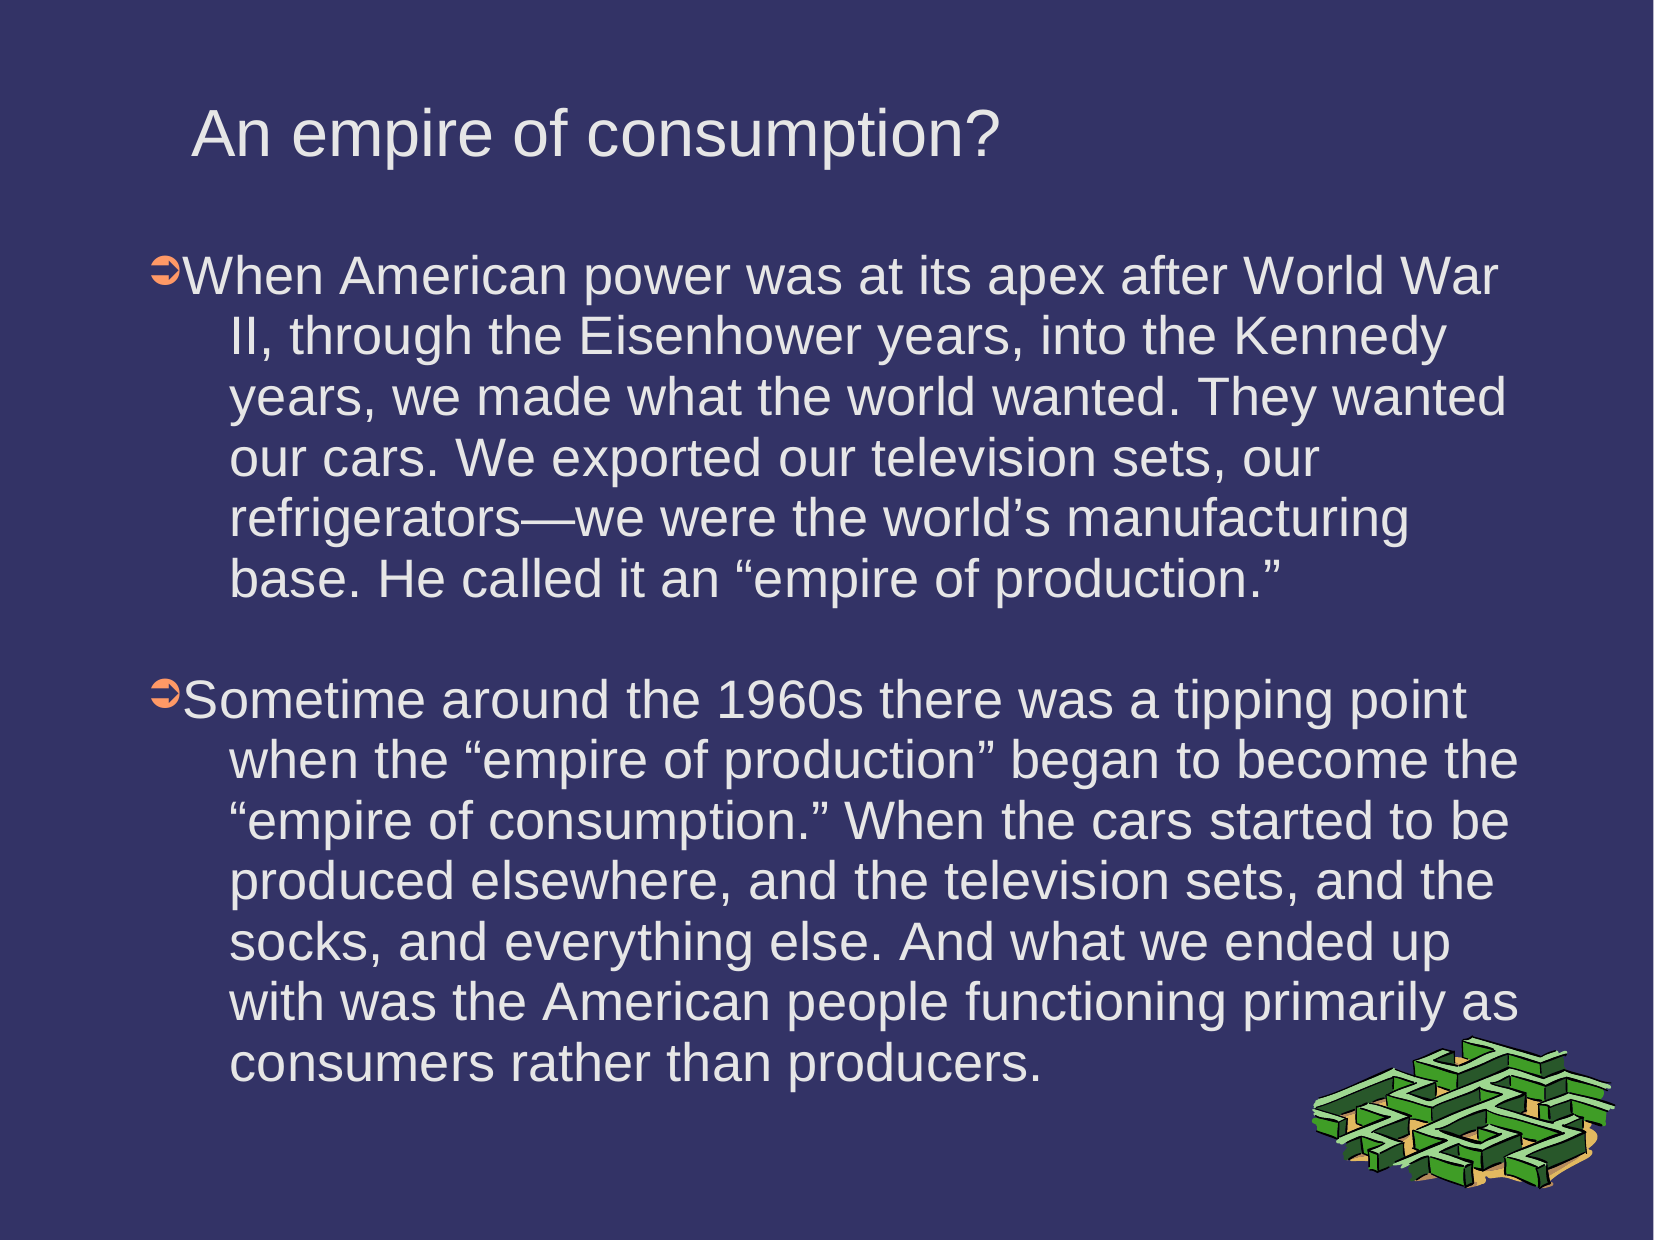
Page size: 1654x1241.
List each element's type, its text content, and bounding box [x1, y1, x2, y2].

list An empire of consumption? When American power was at its apex after World War II, through the Eisenhower years, into the Kennedy years, we made what the world wanted. They wanted our cars. We exported our television sets, our refrigerators—we were the world’s manufacturing base. He called it an “empire of production.” Sometime around the 1960s there was a tipping point when the “empire of production” began to become the “empire of consumption.” When the cars started to be produced elsewhere, and the television sets, and the socks, and everything else. And what we ended up with was the American people functioning primarily as consumers rather than producers. [146, 95, 1538, 1168]
